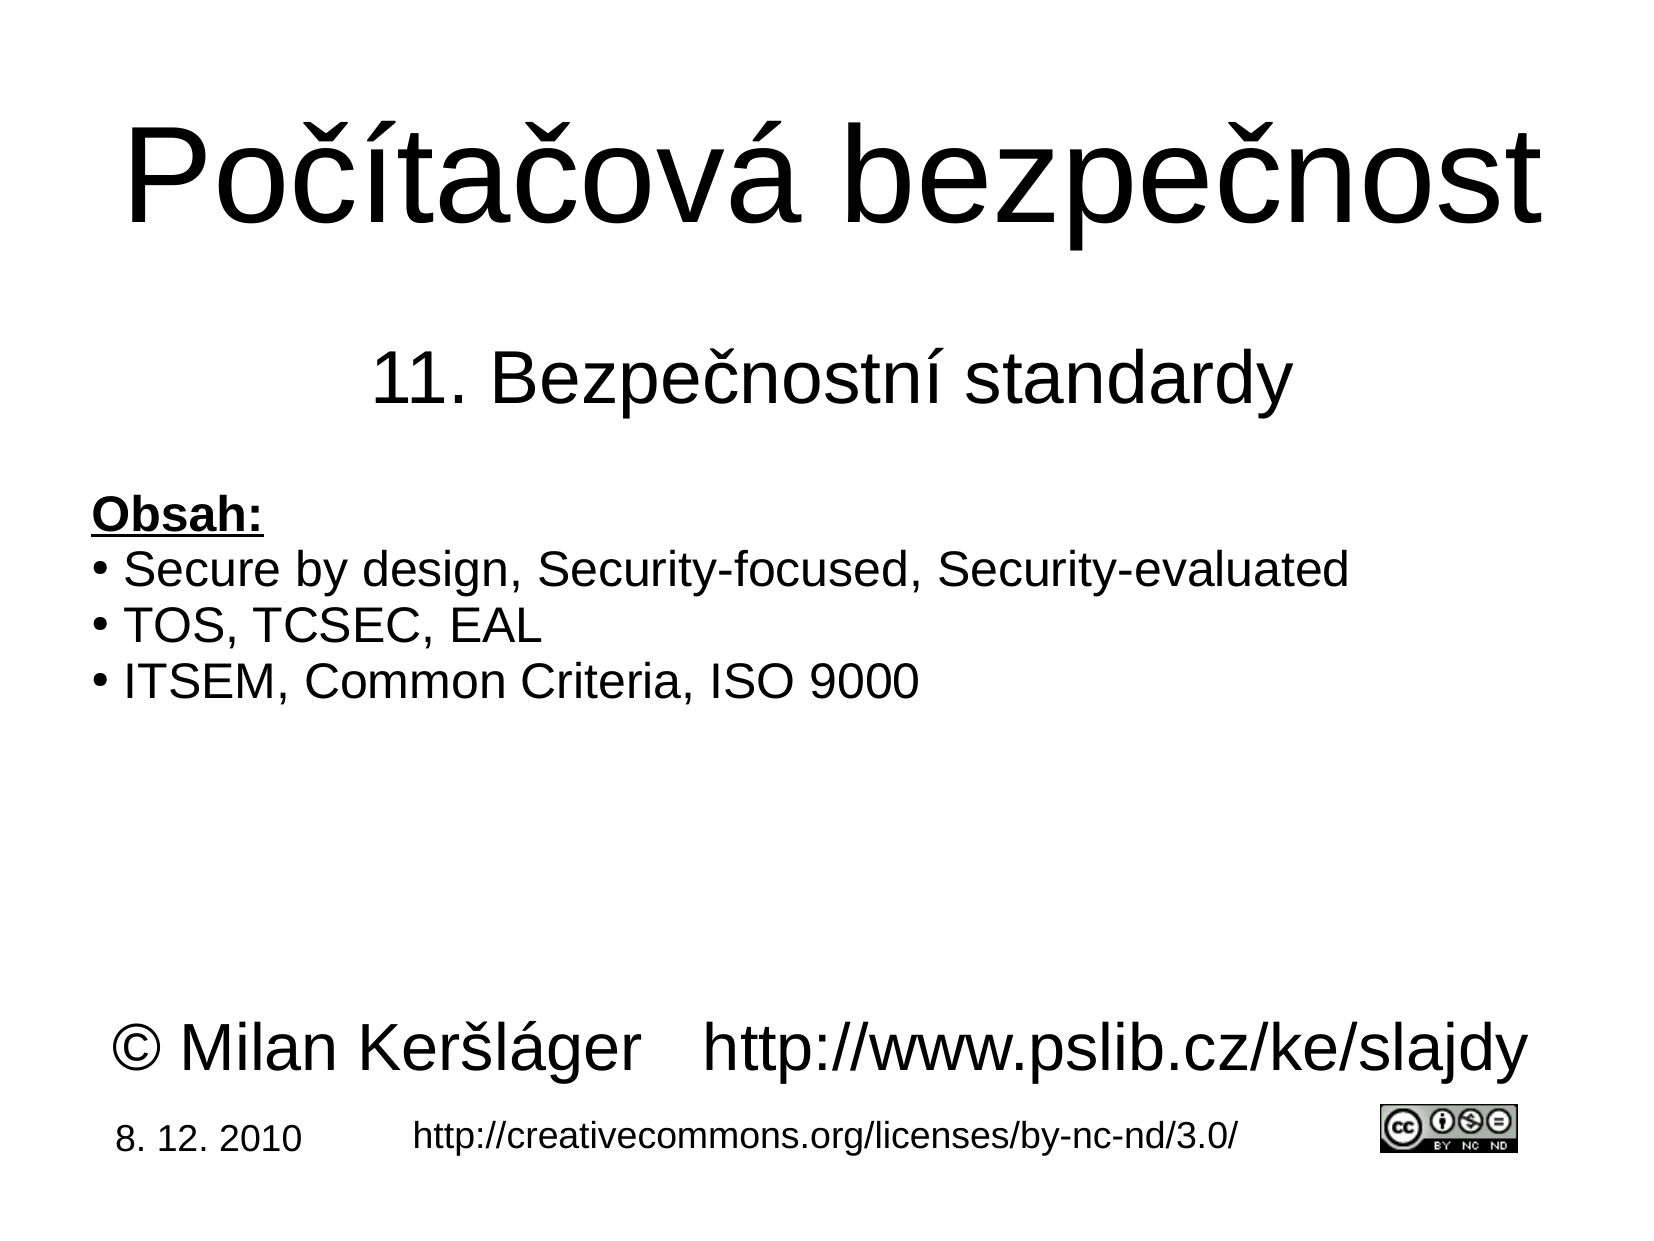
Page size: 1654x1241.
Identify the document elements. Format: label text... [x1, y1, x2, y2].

text_box Obsah: Secure by design, Security-focused, Security-evaluated TOS, TCSEC, EAL ITSEM, Common Criteria, ISO 9000 [76, 478, 1583, 717]
text_box 8.12.2010 [100, 1110, 337, 1168]
title Počítačová bezpečnost 11. Bezpečnostní standardy [88, 56, 1577, 461]
picture [1380, 1104, 1518, 1153]
list © Milan Keršláger http://www.pslib.cz/ke/slajdy [76, 1009, 1565, 1087]
text_box http://creativecommons.org/licenses/by-nc-nd/3.0/ [339, 1107, 1313, 1165]
